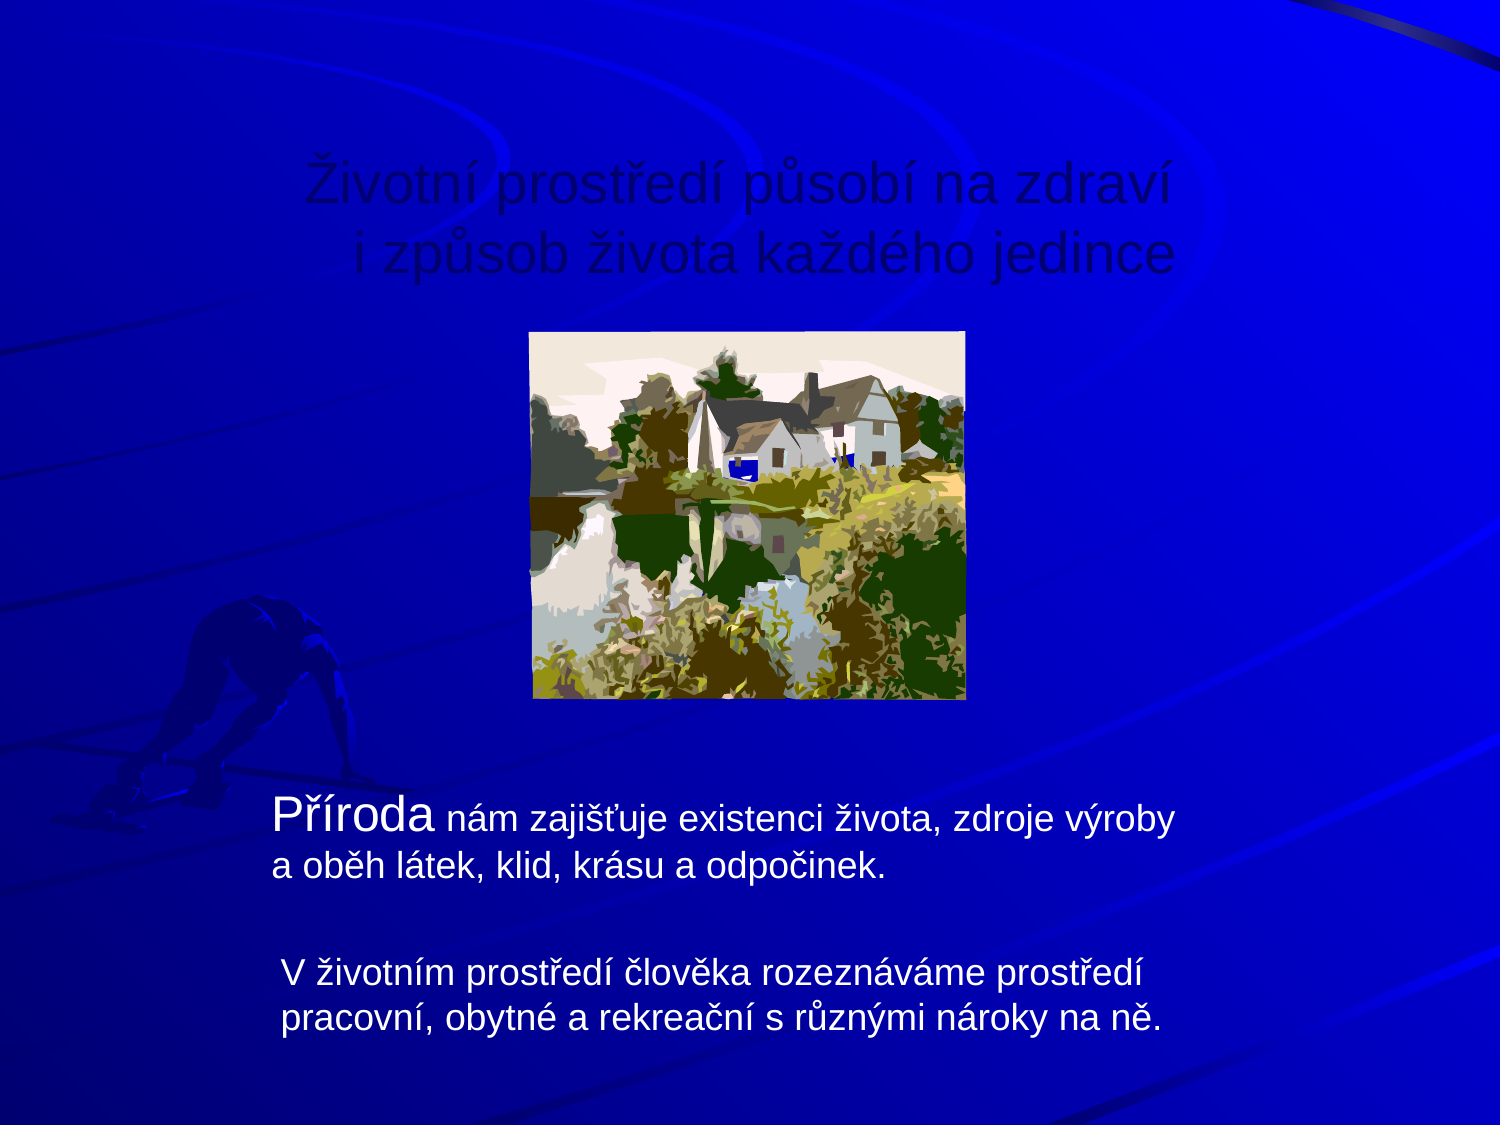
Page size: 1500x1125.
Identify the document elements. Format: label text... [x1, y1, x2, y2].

text_box Životní prostředí působí na zdraví i způsob života každého jedince [289, 137, 1258, 293]
text_box V životním prostředí člověka rozeznáváme prostředí pracovní, obytné a rekreační s různými nároky na ně. [265, 940, 1197, 1046]
picture [528, 326, 972, 706]
text_box Příroda nám zajišťuje existenci života, zdroje výroby a oběh látek, klid, krásu a odpočinek. [256, 773, 1211, 894]
